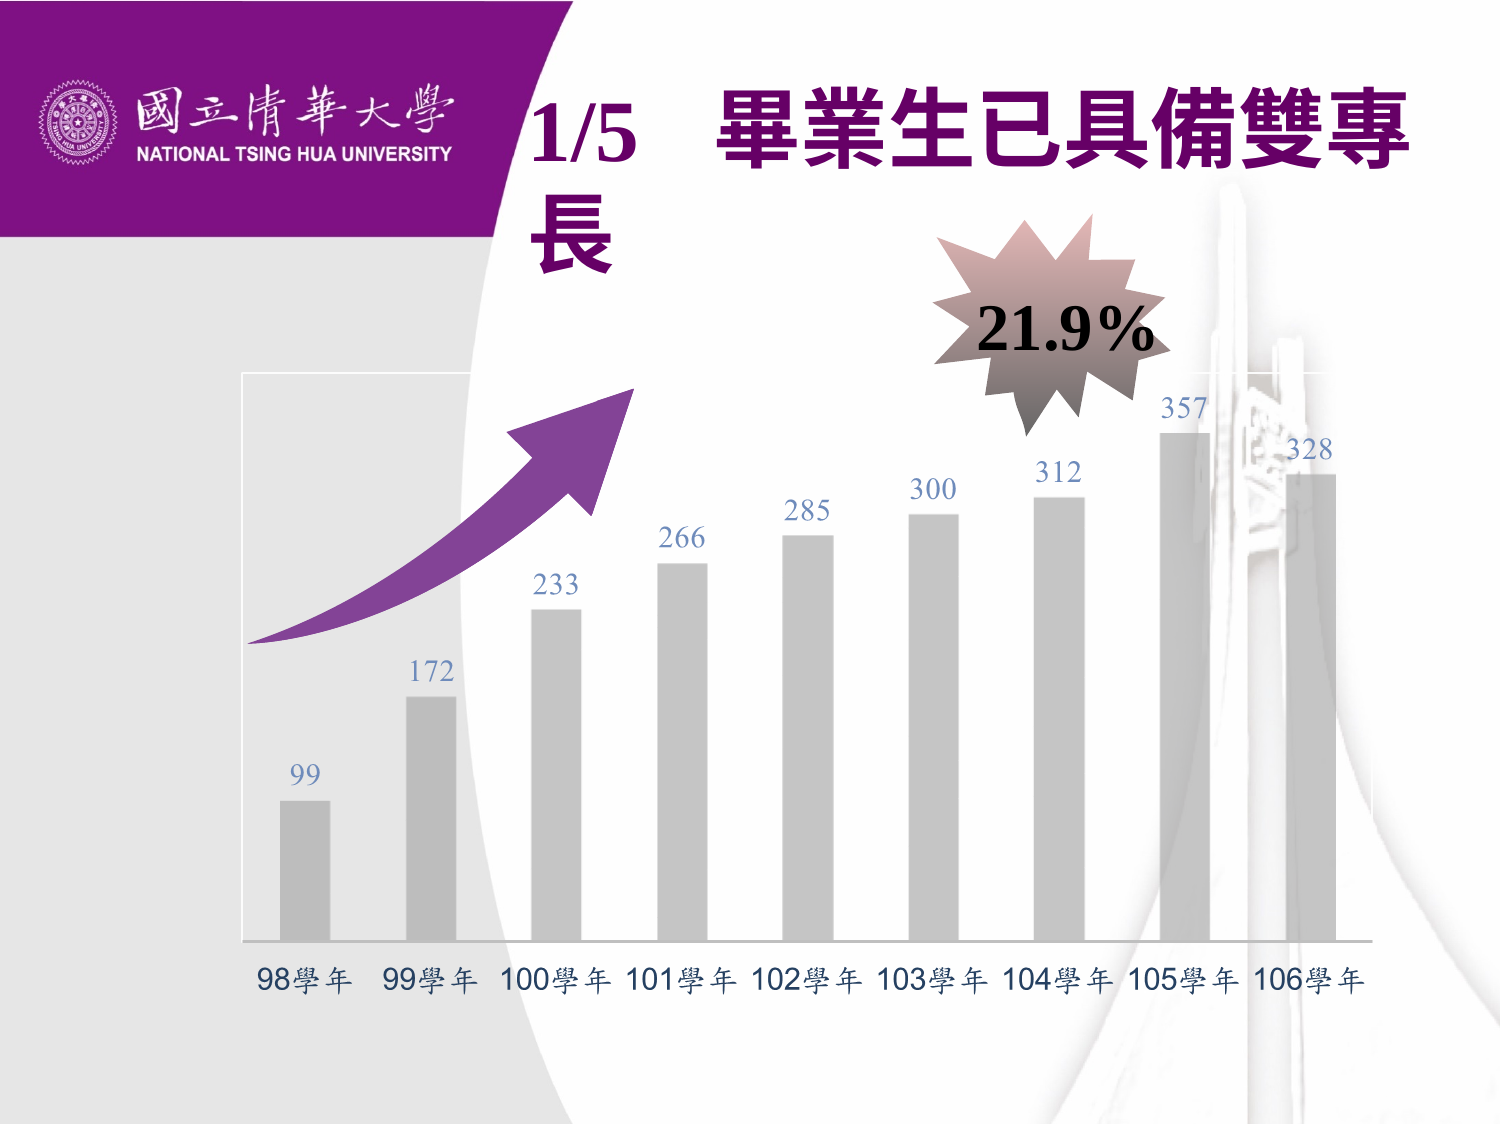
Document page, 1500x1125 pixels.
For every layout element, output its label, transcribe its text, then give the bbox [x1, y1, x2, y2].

picture [247, 321, 676, 752]
text_box 21.9% [960, 276, 1236, 372]
text_box [933, 336, 960, 365]
text_box 1/5 畢業生已具備雙專長 [513, 66, 1499, 189]
text_box [984, 372, 1137, 437]
text_box [936, 213, 1136, 276]
chart [203, 364, 1390, 1011]
text_box [932, 295, 960, 321]
